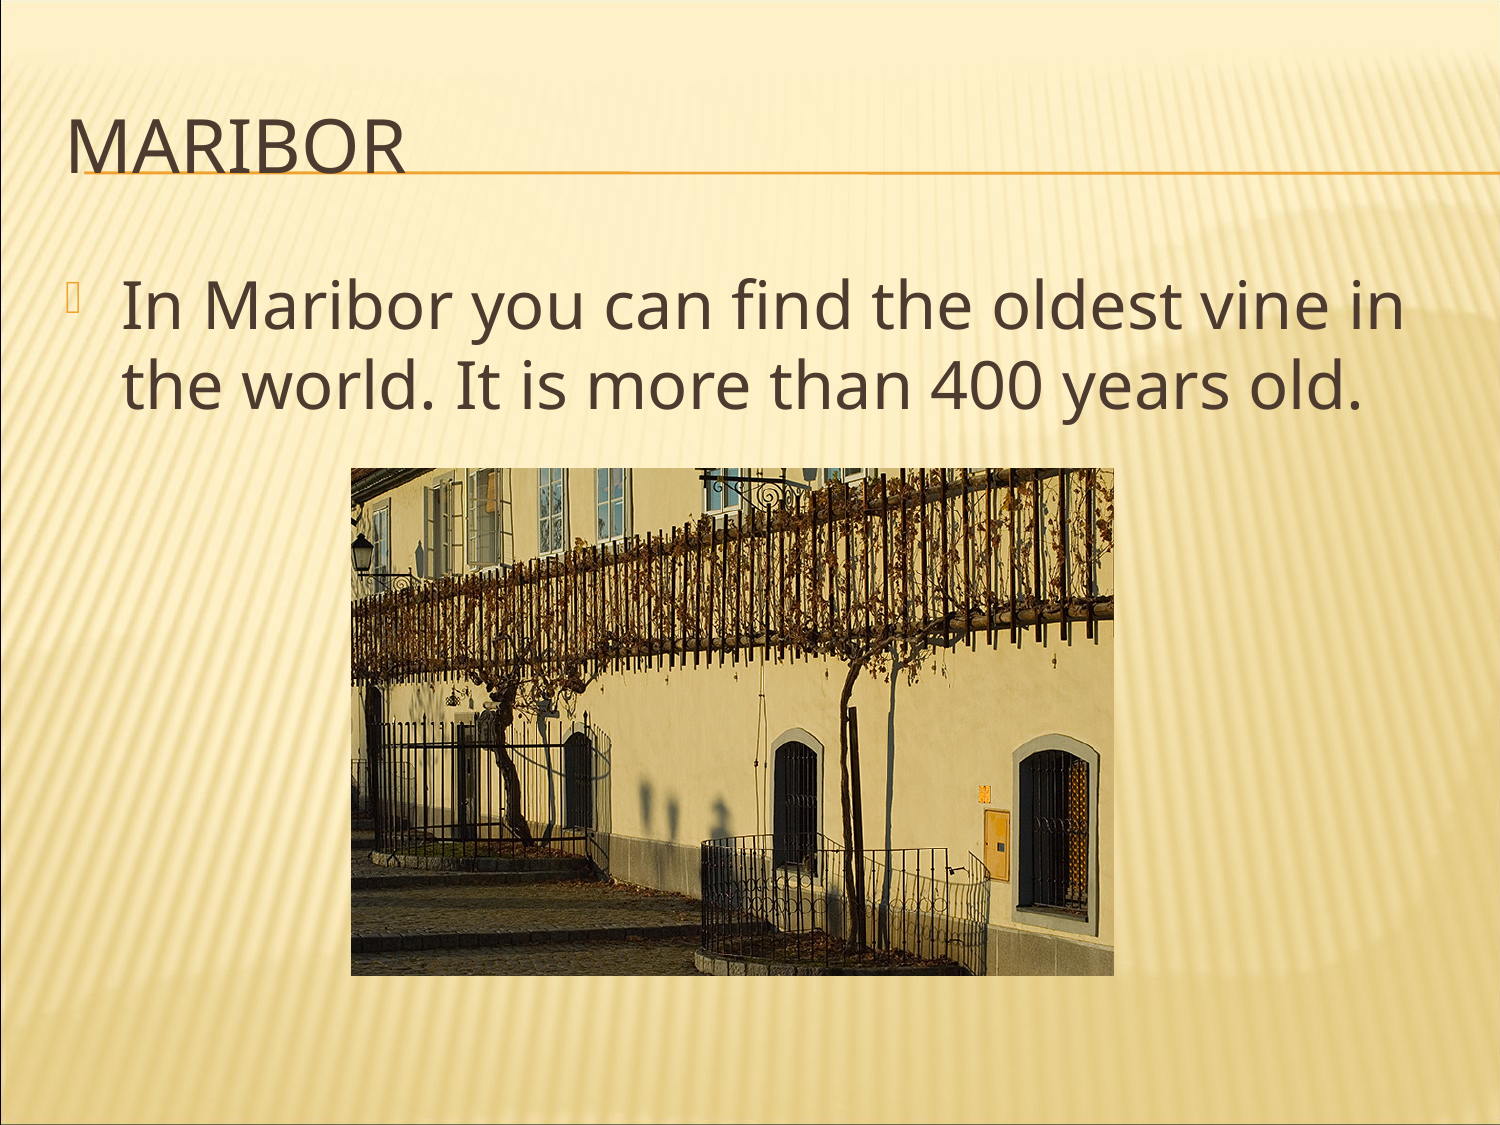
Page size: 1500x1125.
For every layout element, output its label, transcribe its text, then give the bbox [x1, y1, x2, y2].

title Maribor [50, 75, 1475, 213]
picture [0, 0, 1500, 1125]
list In Maribor you can find the oldest vine in the world. It is more than 400 years old. [50, 254, 1475, 998]
